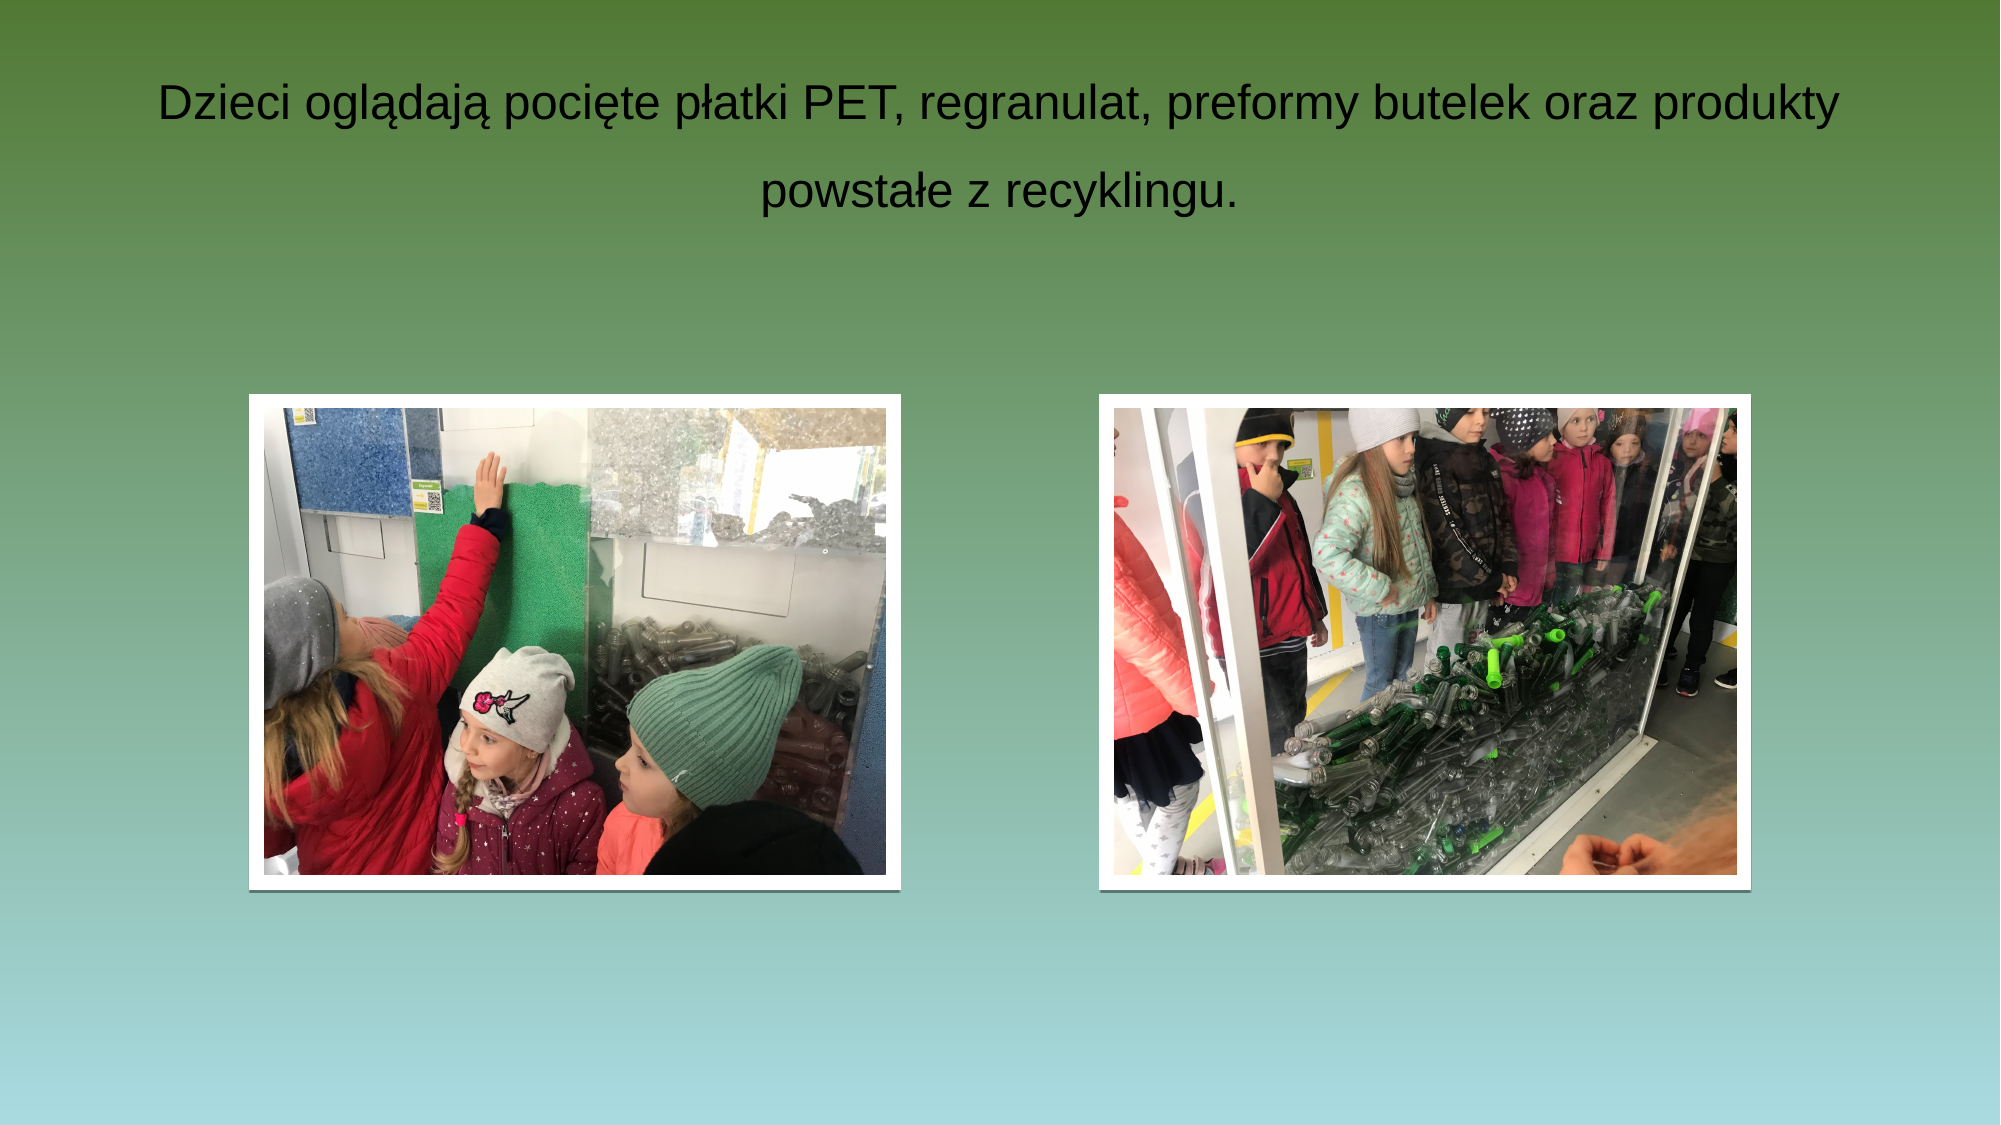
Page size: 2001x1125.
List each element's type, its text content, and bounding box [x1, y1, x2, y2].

picture [1113, 408, 1737, 876]
picture [263, 408, 887, 876]
subtitle Dzieci oglądają pocięte płatki PET, regranulat, preformy butelek oraz produkty powstałe z recyklingu. [125, 32, 1875, 225]
